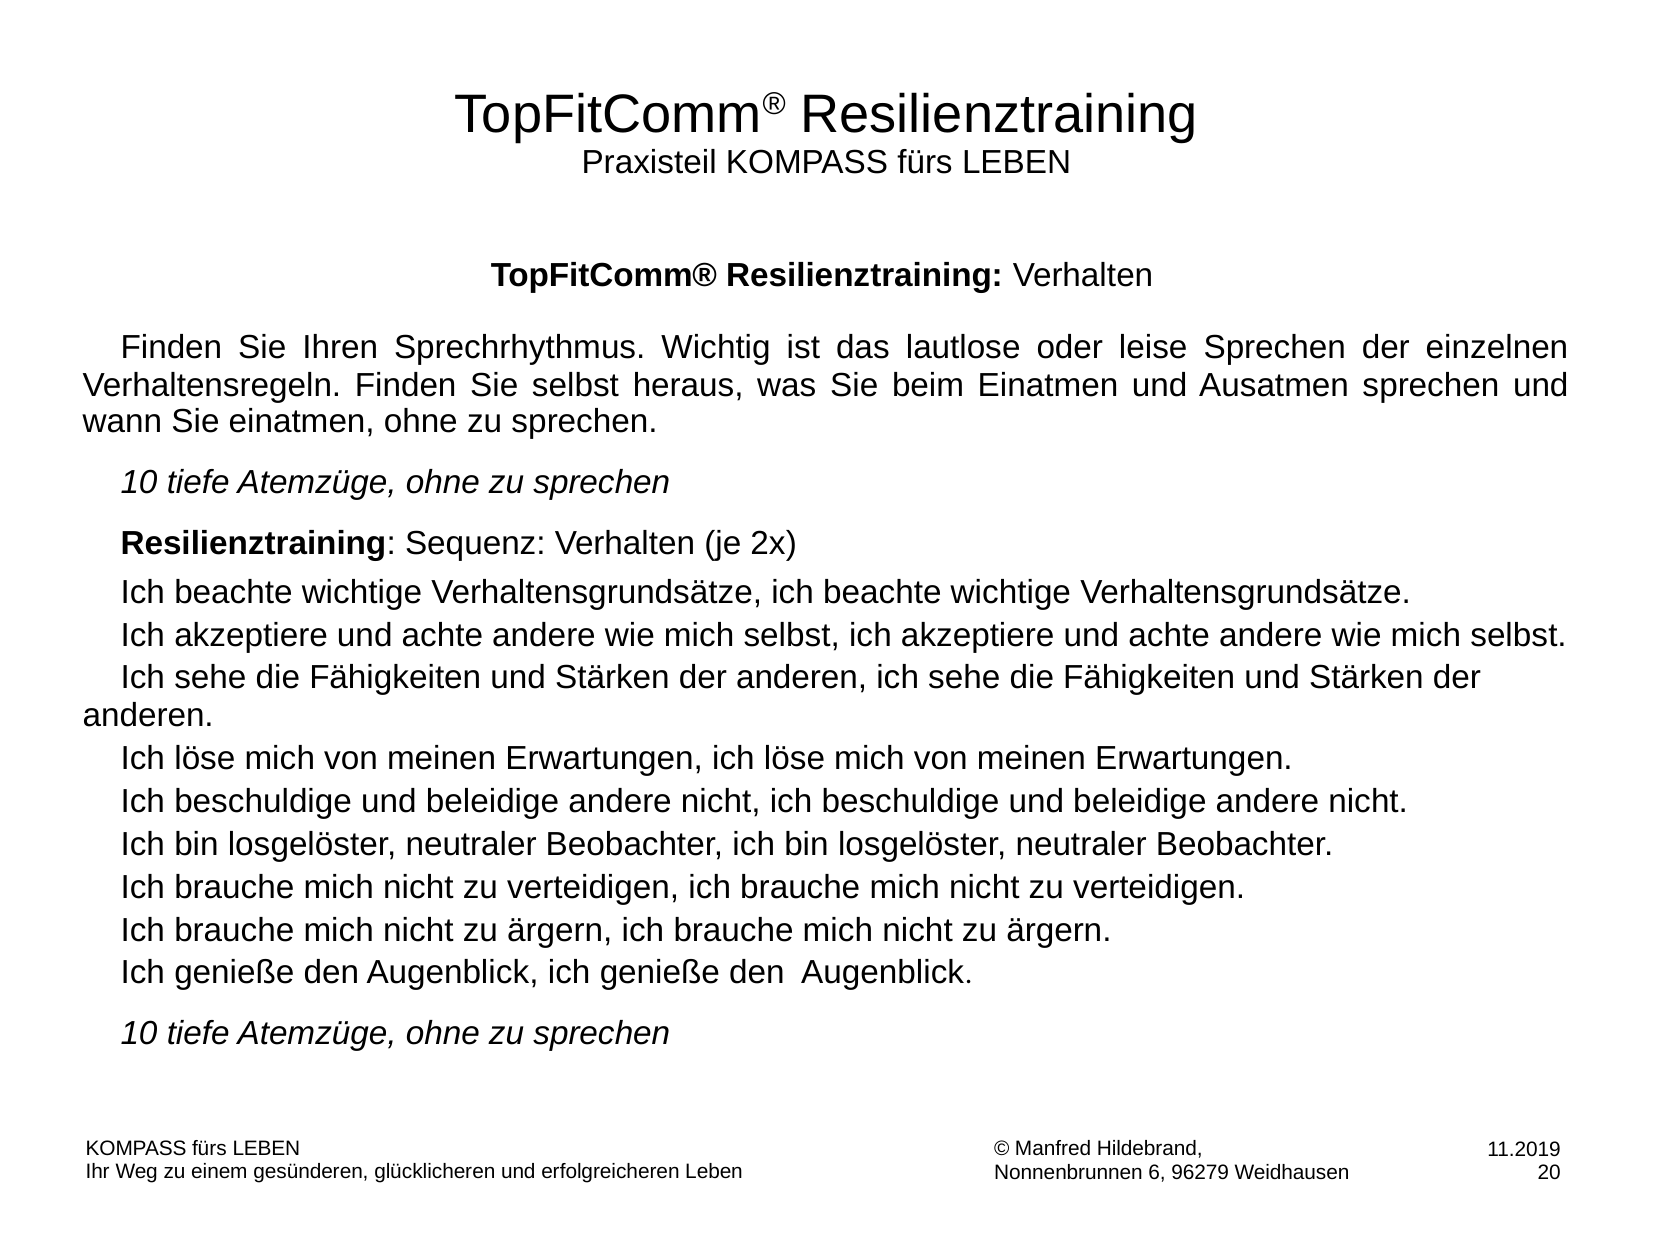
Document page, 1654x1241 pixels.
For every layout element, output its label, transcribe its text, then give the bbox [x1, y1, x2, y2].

text_box © Manfred Hildebrand, Nonnenbrunnen 6, 96279 Weidhausen [979, 1147, 1389, 1203]
text_box 11.2019 20 [1405, 1118, 1576, 1203]
title TopFitComm® Resilienztraining Praxisteil KOMPASS fürs LEBEN [82, 45, 1571, 248]
text_box KOMPASS fürs LEBEN Ihr Weg zu einem gesünderen, glücklicheren und erfolgreicheren Leben [70, 1117, 964, 1202]
list Finden Sie Ihren Sprechrhythmus. Wichtig ist das lautlose oder leise Sprechen der einzelnen Verhaltensregeln. Finden Sie selbst heraus, was Sie beim Einatmen und Ausatmen sprechen und wann Sie einatmen, ohne zu sprechen. 10 tiefe Atemzüge, ohne zu sprechen Resilienztraining: Sequenz: Verhalten (je 2x) Ich beachte wichtige Verhaltensgrundsätze, ich beachte wichtige Verhaltensgrundsätze. Ich akzeptiere und achte andere wie mich selbst, ich akzeptiere und achte andere wie mich selbst. Ich sehe die Fähigkeiten und Stärken der anderen, ich sehe die Fähigkeiten und Stärken der anderen. Ich löse mich von meinen Erwartungen, ich löse mich von meinen Erwartungen. Ich beschuldige und beleidige andere nicht, ich beschuldige und beleidige andere nicht. Ich bin losgelöster, neutraler Beobachter, ich bin losgelöster, neutraler Beobachter. Ich brauche mich nicht zu verteidigen, ich brauche mich nicht zu verteidigen. Ich brauche mich nicht zu ärgern, ich brauche mich nicht zu ärgern. Ich genieße den Augenblick, ich genieße den Augenblick. 10 tiefe Atemzüge, ohne zu sprechen [82, 256, 1571, 1147]
